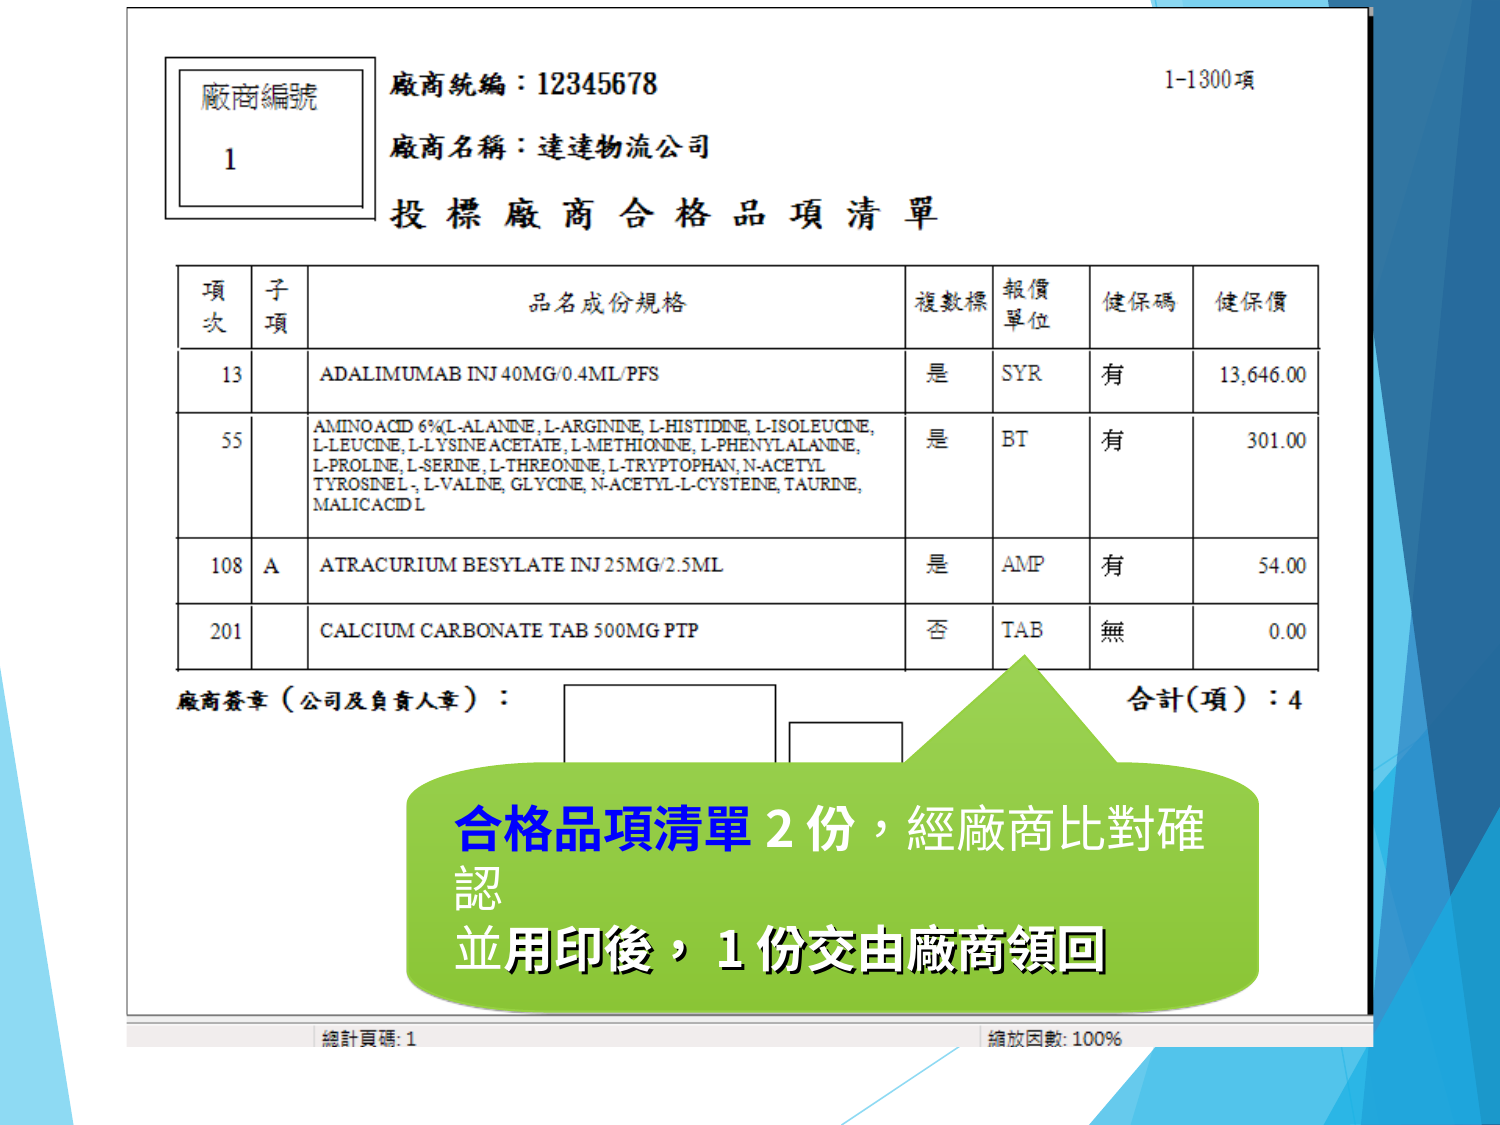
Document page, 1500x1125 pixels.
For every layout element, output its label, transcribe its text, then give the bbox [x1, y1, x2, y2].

text_box 合格品項清單2份，經廠商比對確認 並用印後，1份交由廠商領回 [407, 655, 1258, 1012]
picture [126, 7, 1374, 1047]
